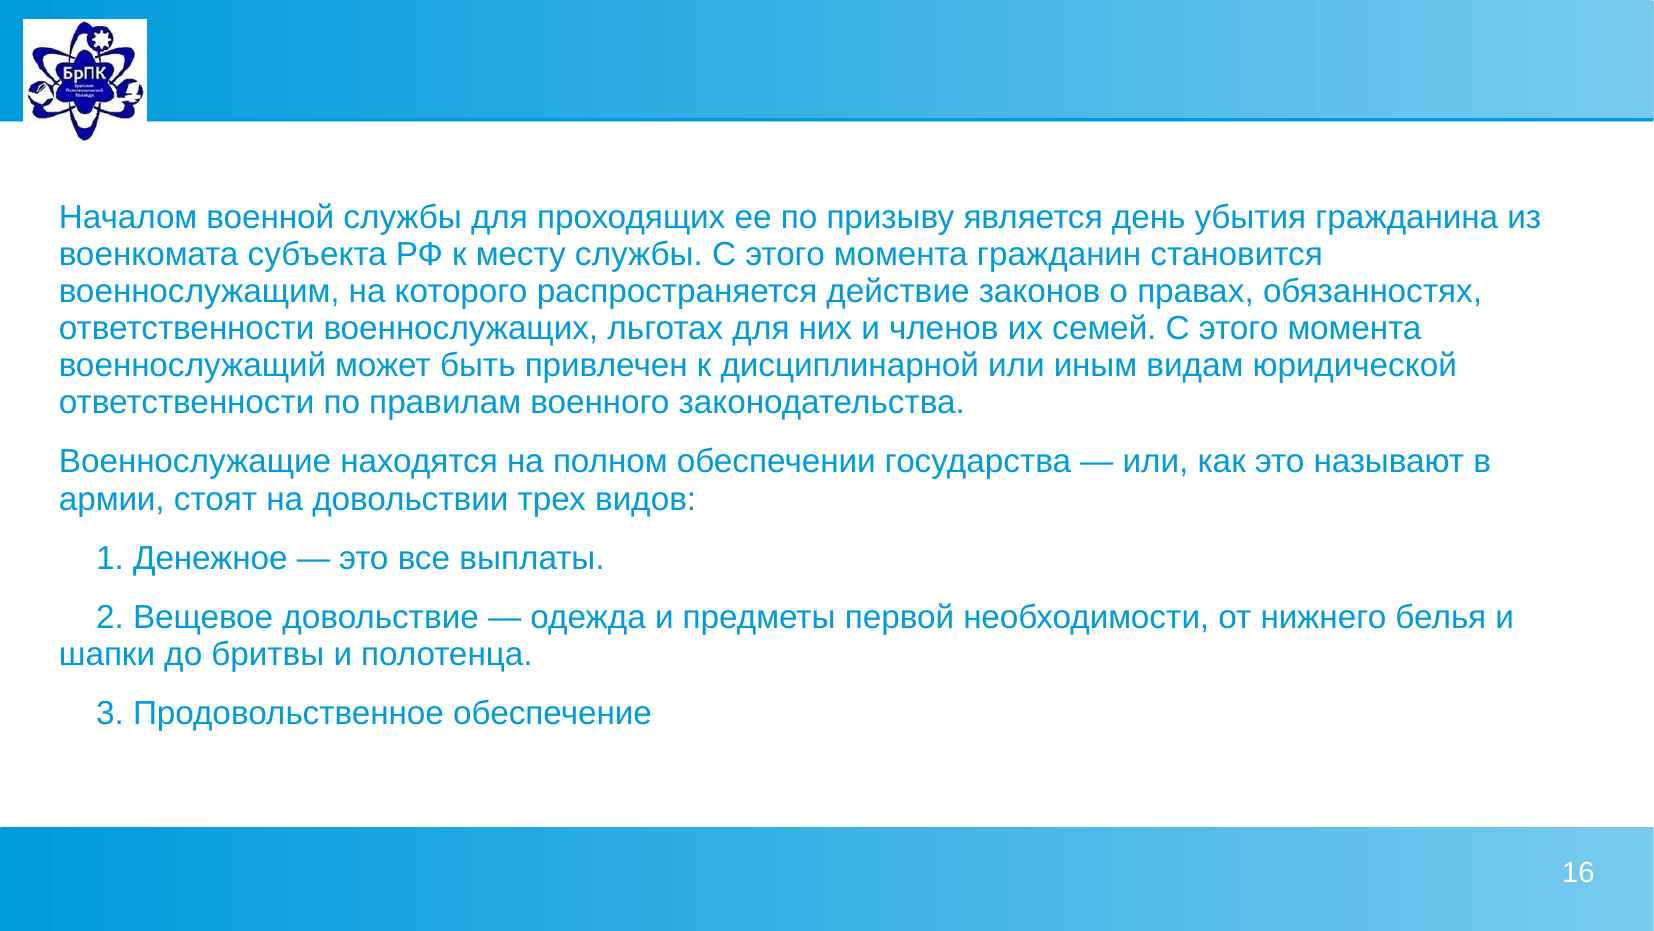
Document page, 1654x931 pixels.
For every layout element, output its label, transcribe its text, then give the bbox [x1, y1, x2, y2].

list Началом военной службы для проходящих ее по призыву является день убытия гражданина из военкомата субъекта РФ к месту службы. С этого момента гражданин становится военнослужащим, на которого распространяется действие законов о правах, обязанностях, ответственности военнослужащих, льготах для них и членов их семей. С этого момента военнослужащий может быть привлечен к дисциплинарной или иным видам юридической ответственности по правилам военного законодательства. Военнослужащие находятся на полном обеспечении государства — или, как это называют в армии, стоят на довольствии трех видов: 1. Денежное — это все выплаты. 2. Вещевое довольствие — одежда и предметы первой необходимости, от нижнего белья и шапки до бритвы и полотенца. 3. Продовольственное обеспечение [59, 198, 1595, 790]
picture [23, 20, 147, 142]
